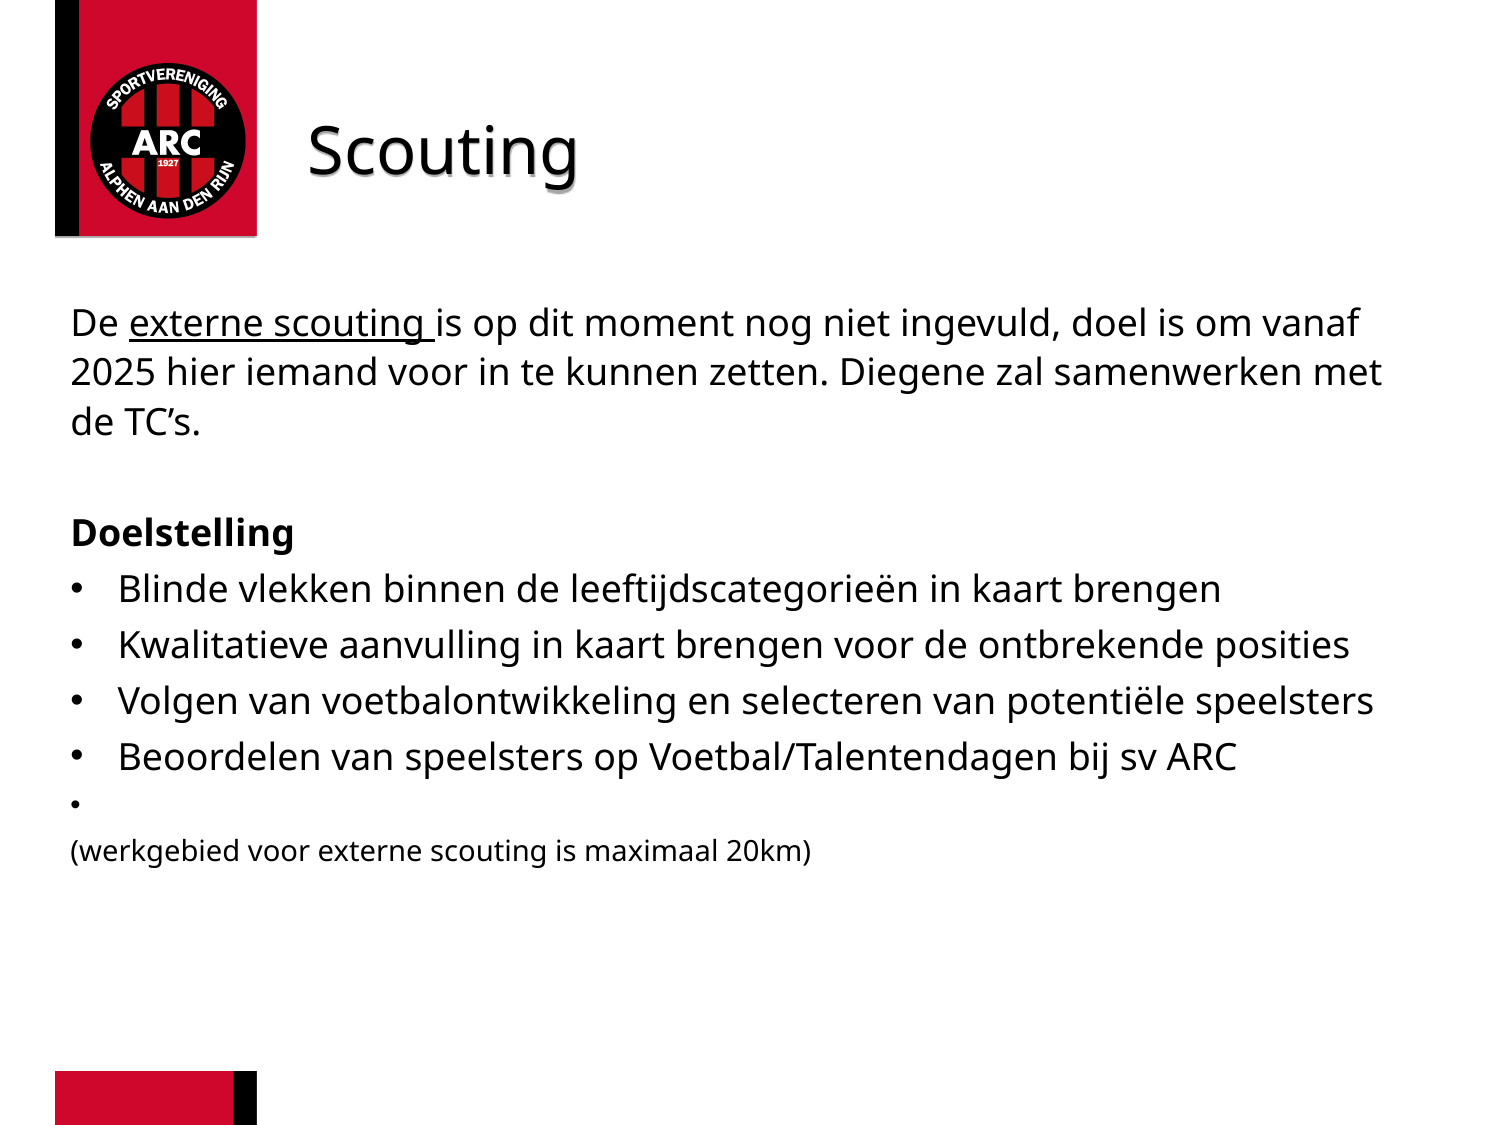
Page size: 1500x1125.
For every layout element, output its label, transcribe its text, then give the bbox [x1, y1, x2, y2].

text_box Scouting [292, 59, 1448, 236]
picture [55, 0, 257, 236]
subtitle De externe scouting is op dit moment nog niet ingevuld, doel is om vanaf 2025 hier iemand voor in te kunnen zetten. Diegene zal samenwerken met de TC’s. Doelstelling Blinde vlekken binnen de leeftijdscategorieën in kaart brengen Kwalitatieve aanvulling in kaart brengen voor de ontbrekende posities Volgen van voetbalontwikkeling en selecteren van potentiële speelsters Beoordelen van speelsters op Voetbal/Talentendagen bij sv ARC (werkgebied voor externe scouting is maximaal 20km) [55, 286, 1426, 1064]
picture [55, 1072, 257, 1125]
